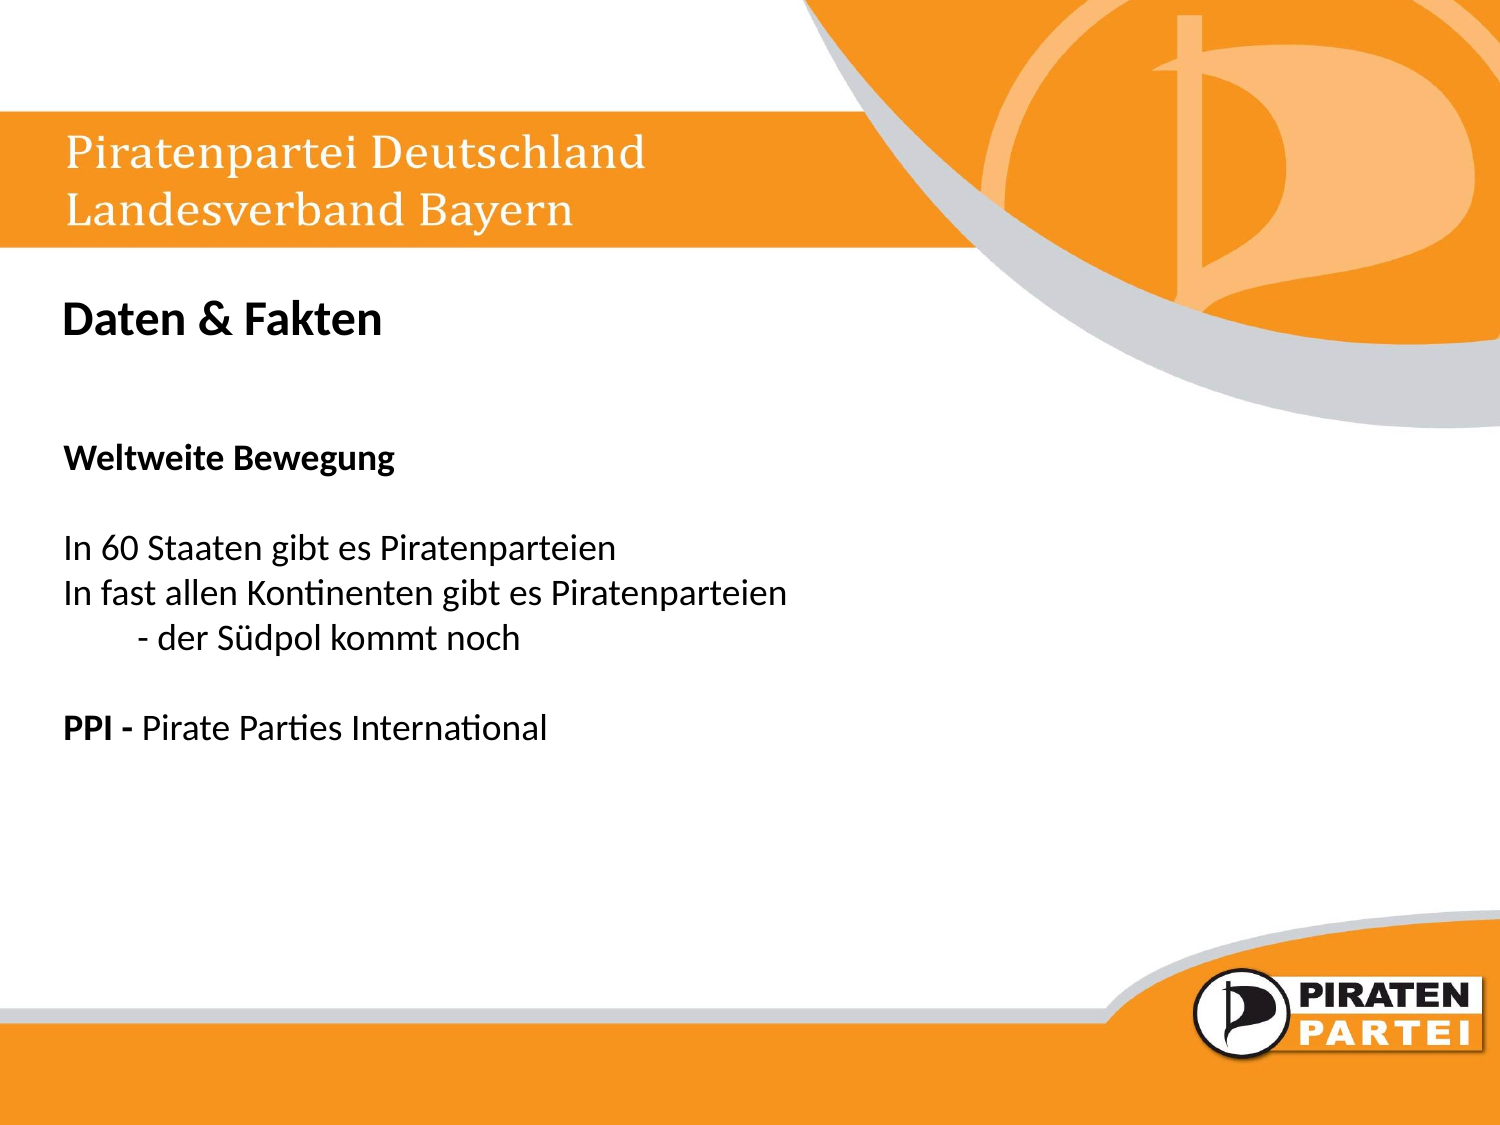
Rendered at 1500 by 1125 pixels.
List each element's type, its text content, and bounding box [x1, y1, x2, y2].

text_box Weltweite Bewegung In 60 Staaten gibt es Piratenparteien In fast allen Kontinenten gibt es Piratenparteien - der Südpol kommt noch PPI - Pirate Parties International [48, 425, 1196, 801]
text_box Daten & Fakten [47, 277, 398, 353]
picture [0, 0, 1500, 1125]
